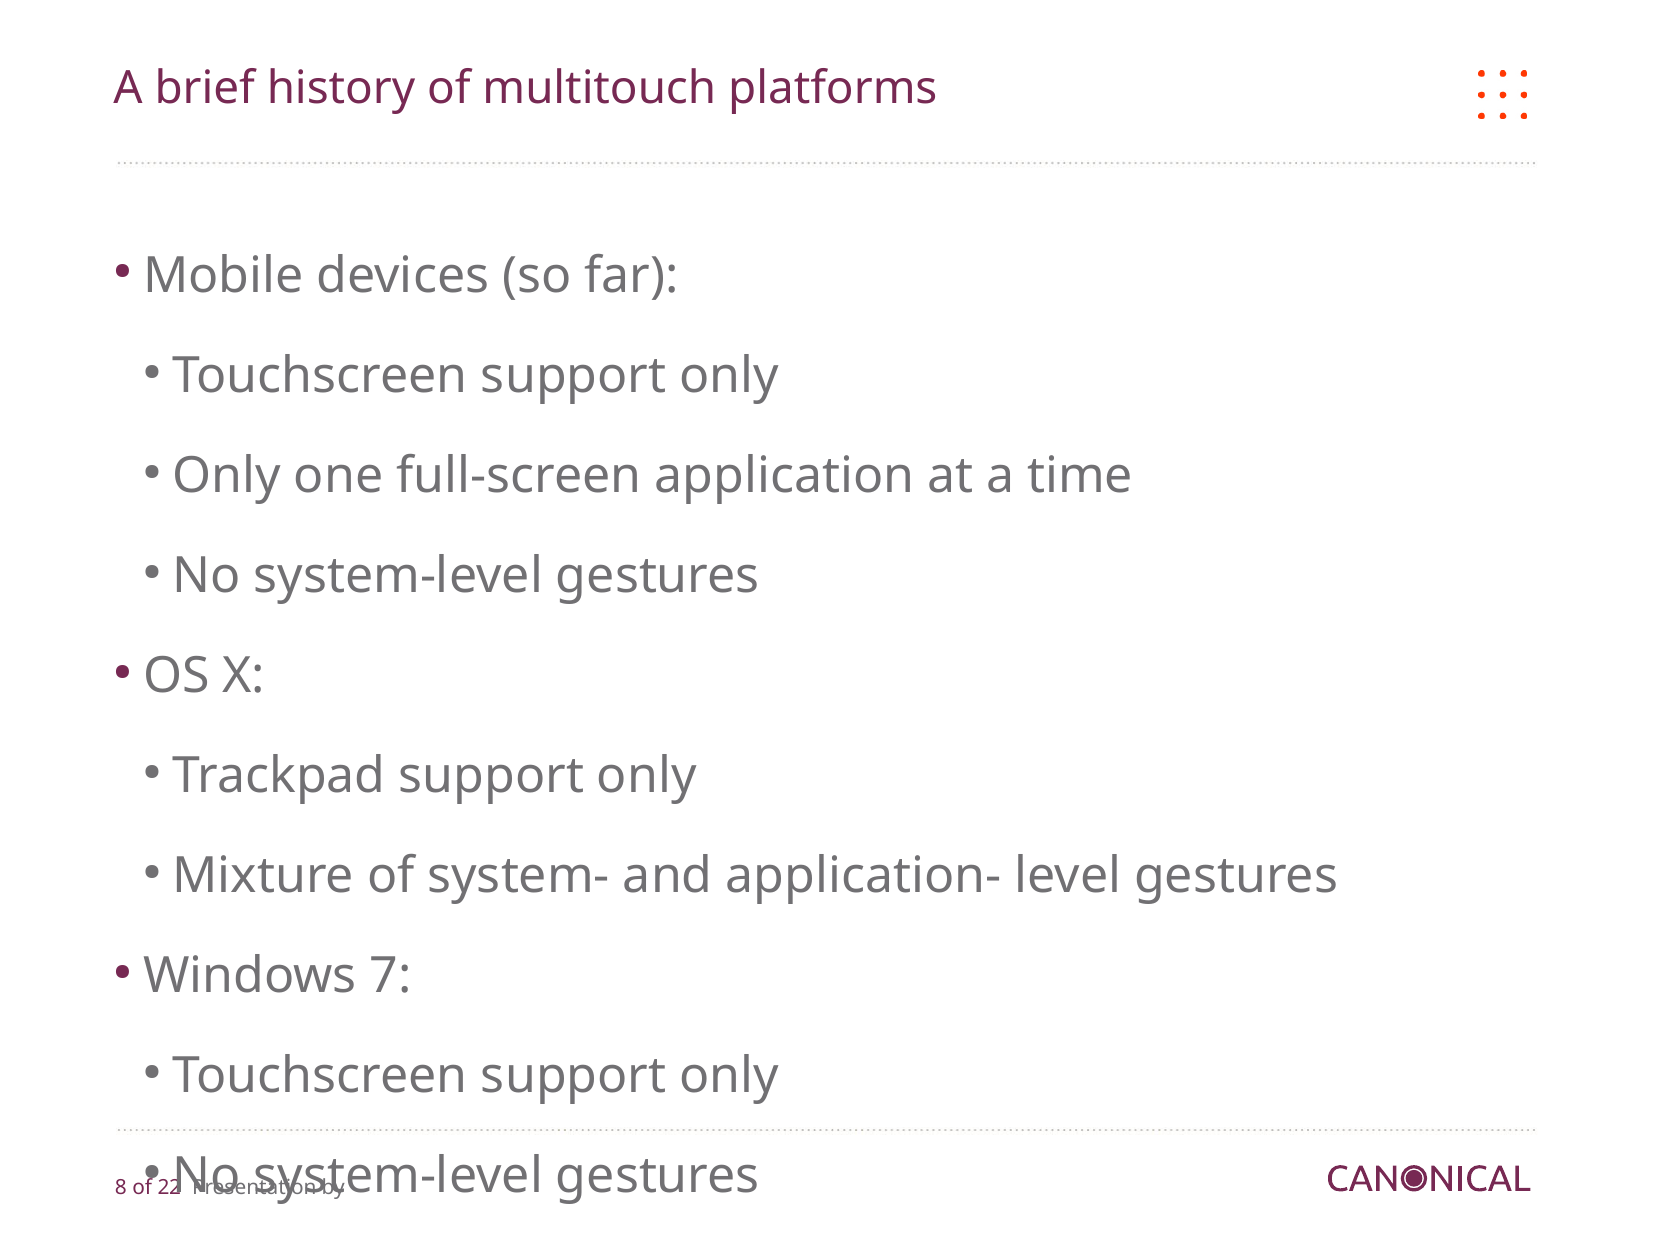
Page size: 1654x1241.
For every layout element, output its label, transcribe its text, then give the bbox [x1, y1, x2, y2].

list Mobile devices (so far): Touchscreen support only Only one full-screen application at a time No system-level gestures OS X: Trackpad support only Mixture of system- and application- level gestures Windows 7: Touchscreen support only No system-level gestures [113, 221, 1538, 1041]
picture [116, 1128, 1539, 1135]
title A brief history of multitouch platforms [113, 64, 1382, 107]
picture [116, 160, 1539, 168]
picture [1478, 70, 1527, 119]
